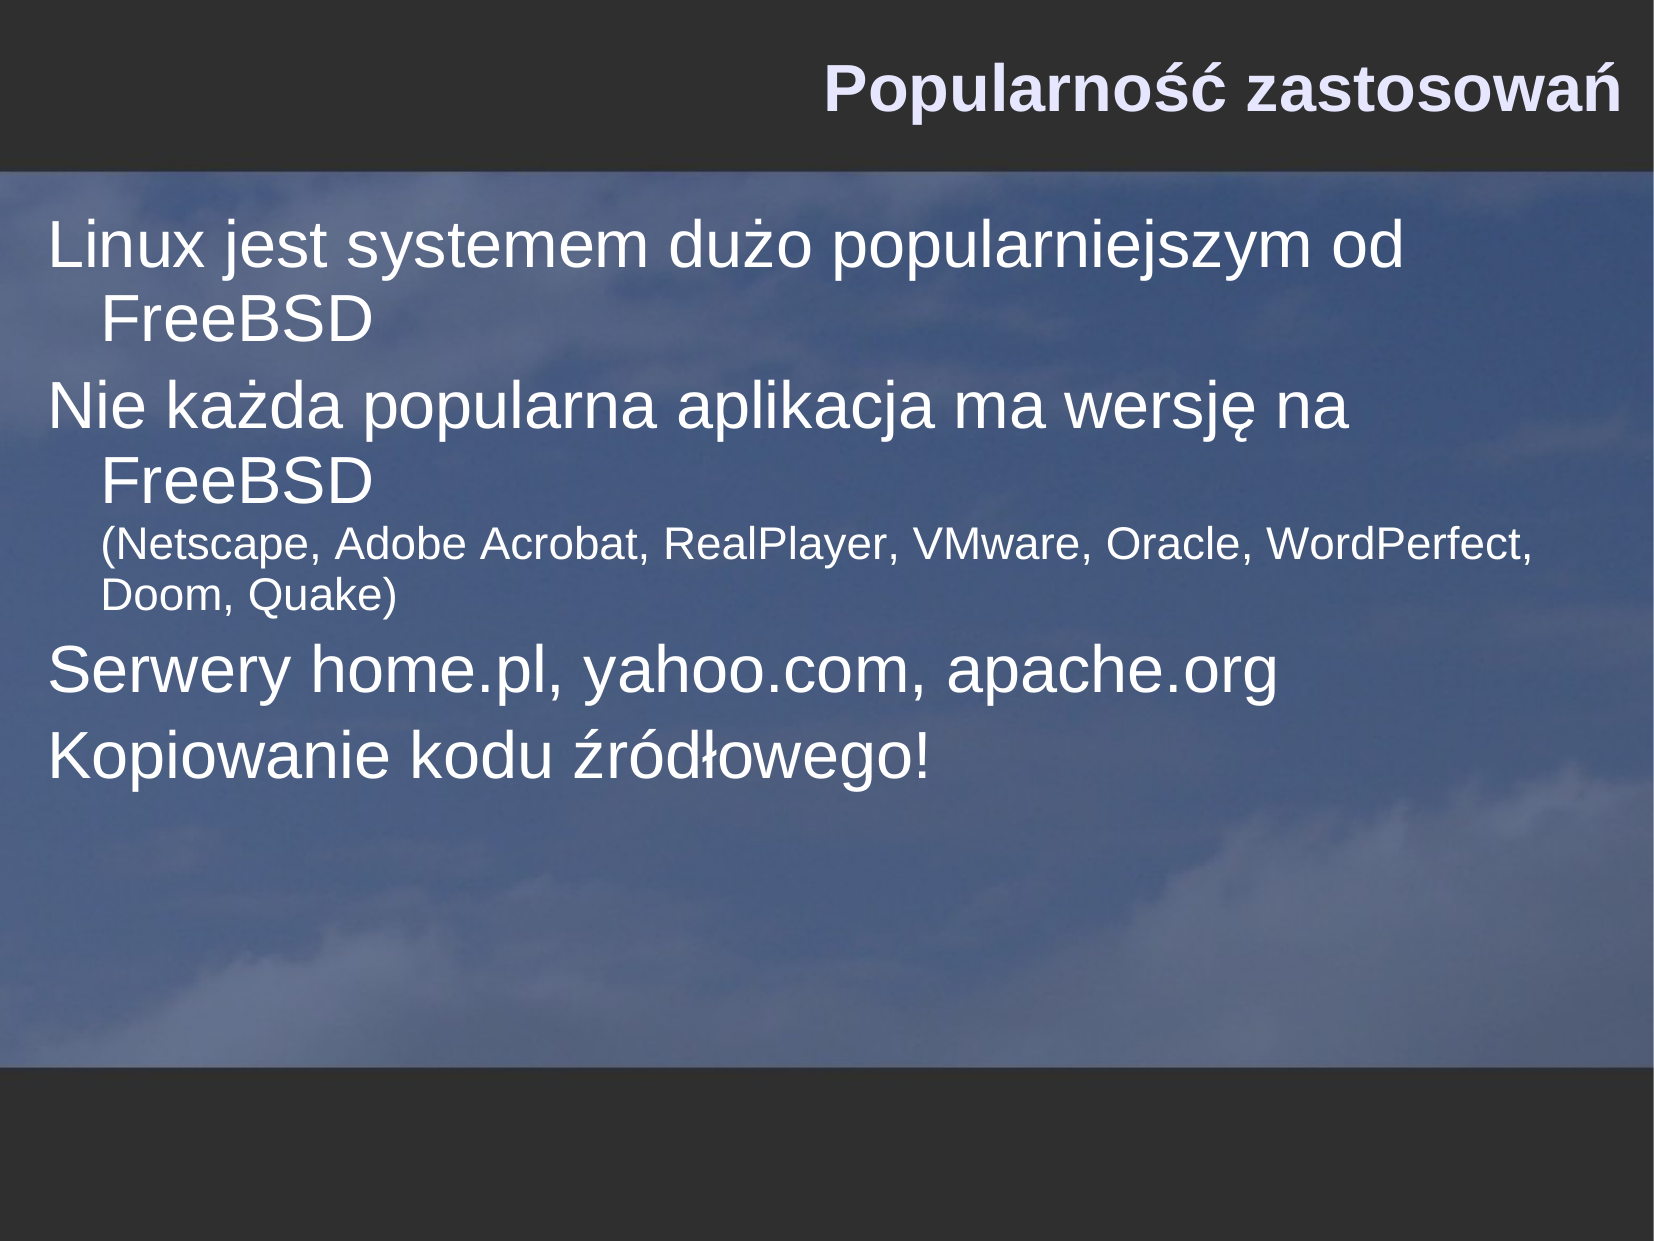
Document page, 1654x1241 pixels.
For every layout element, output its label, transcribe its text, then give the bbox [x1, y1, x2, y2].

picture [0, 0, 1654, 1241]
title Popularność zastosowań [29, 29, 1625, 148]
list Linux jest systemem dużo popularniejszym od FreeBSD Nie każda popularna aplikacja ma wersję na FreeBSD (Netscape, Adobe Acrobat, RealPlayer, VMware, Oracle, WordPerfect, Doom, Quake) Serwery home.pl, yahoo.com, apache.org Kopiowanie kodu źródłowego! [29, 206, 1625, 1034]
